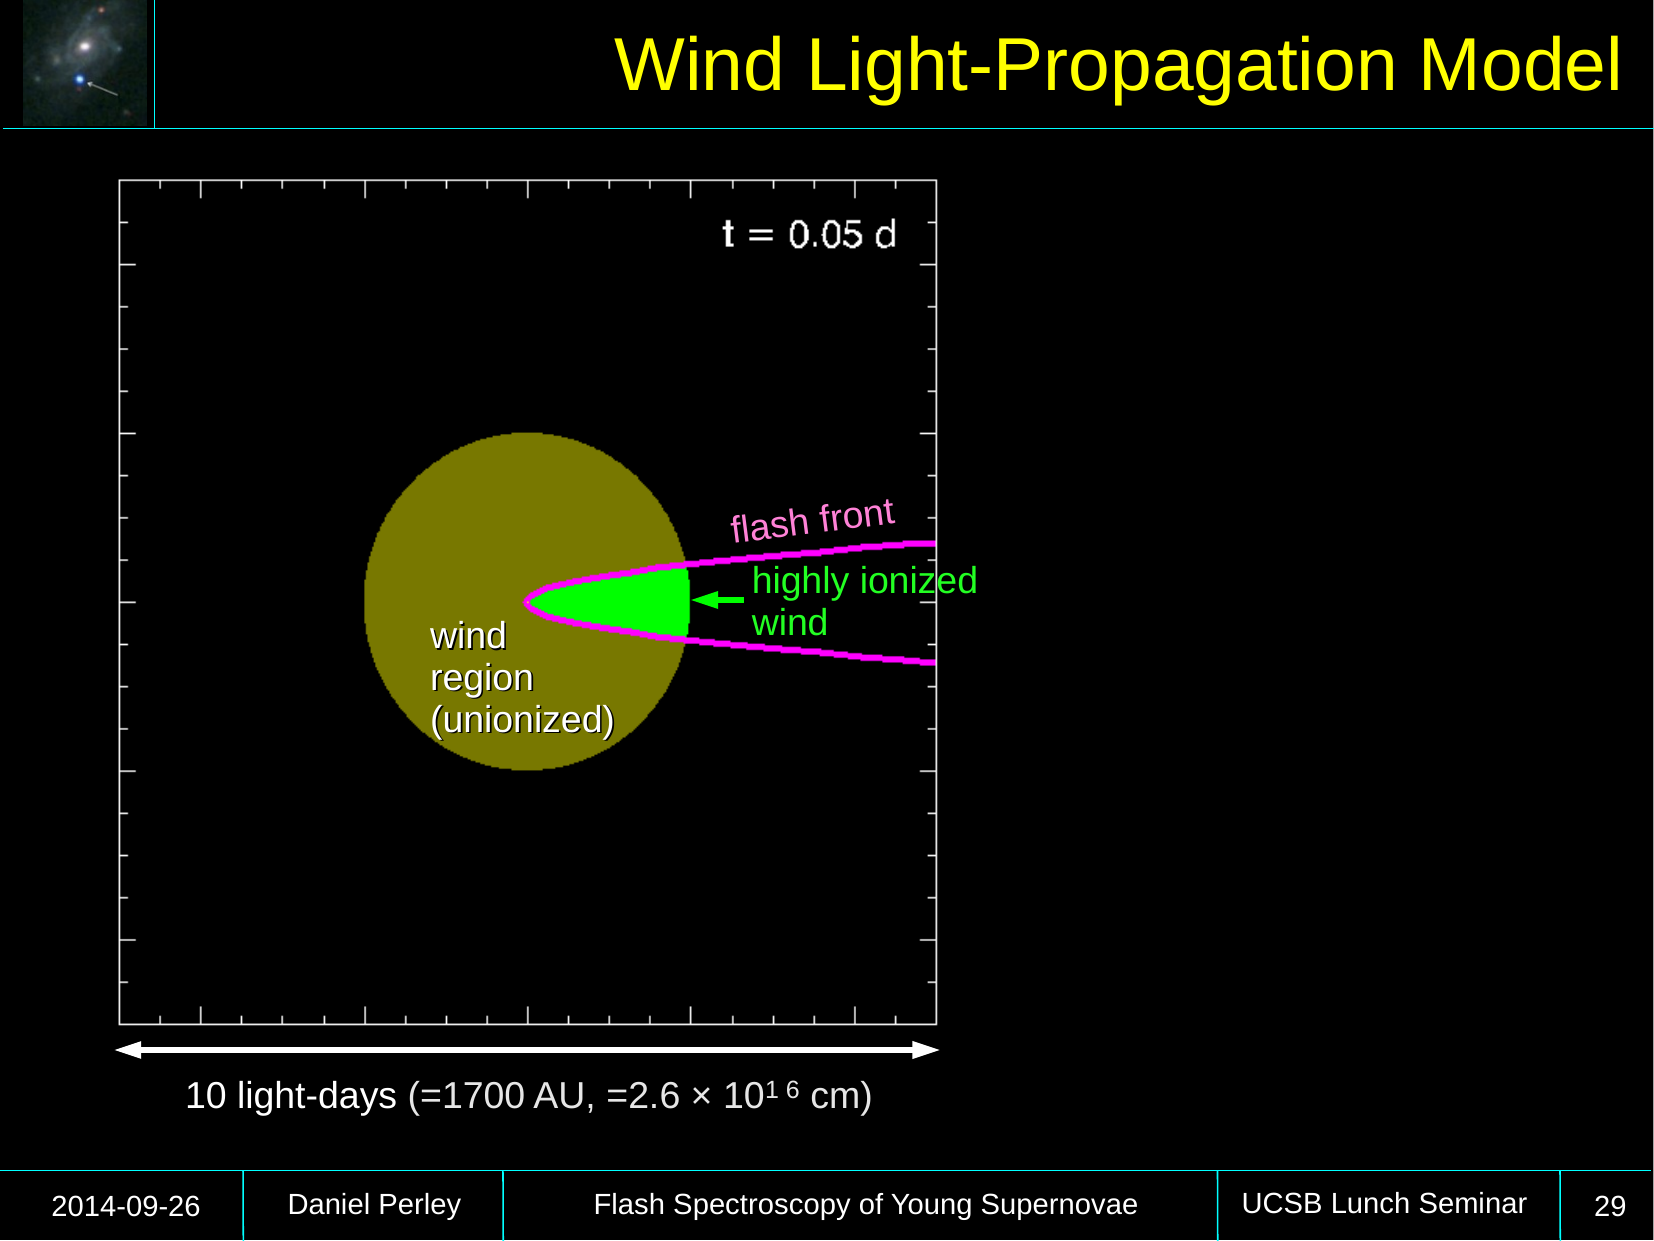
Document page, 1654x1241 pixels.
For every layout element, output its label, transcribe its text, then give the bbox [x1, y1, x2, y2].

text_box 10 light-days (=1700 AU, =2.6 × 101 6 cm) [154, 1063, 905, 1128]
picture [25, 150, 964, 1088]
text_box highly ionized wind [734, 548, 1035, 654]
picture [23, 0, 147, 126]
title Wind Light-Propagation Model [187, 21, 1624, 108]
text_box wind region (unionized) [412, 603, 638, 796]
text_box flash front [709, 473, 941, 565]
